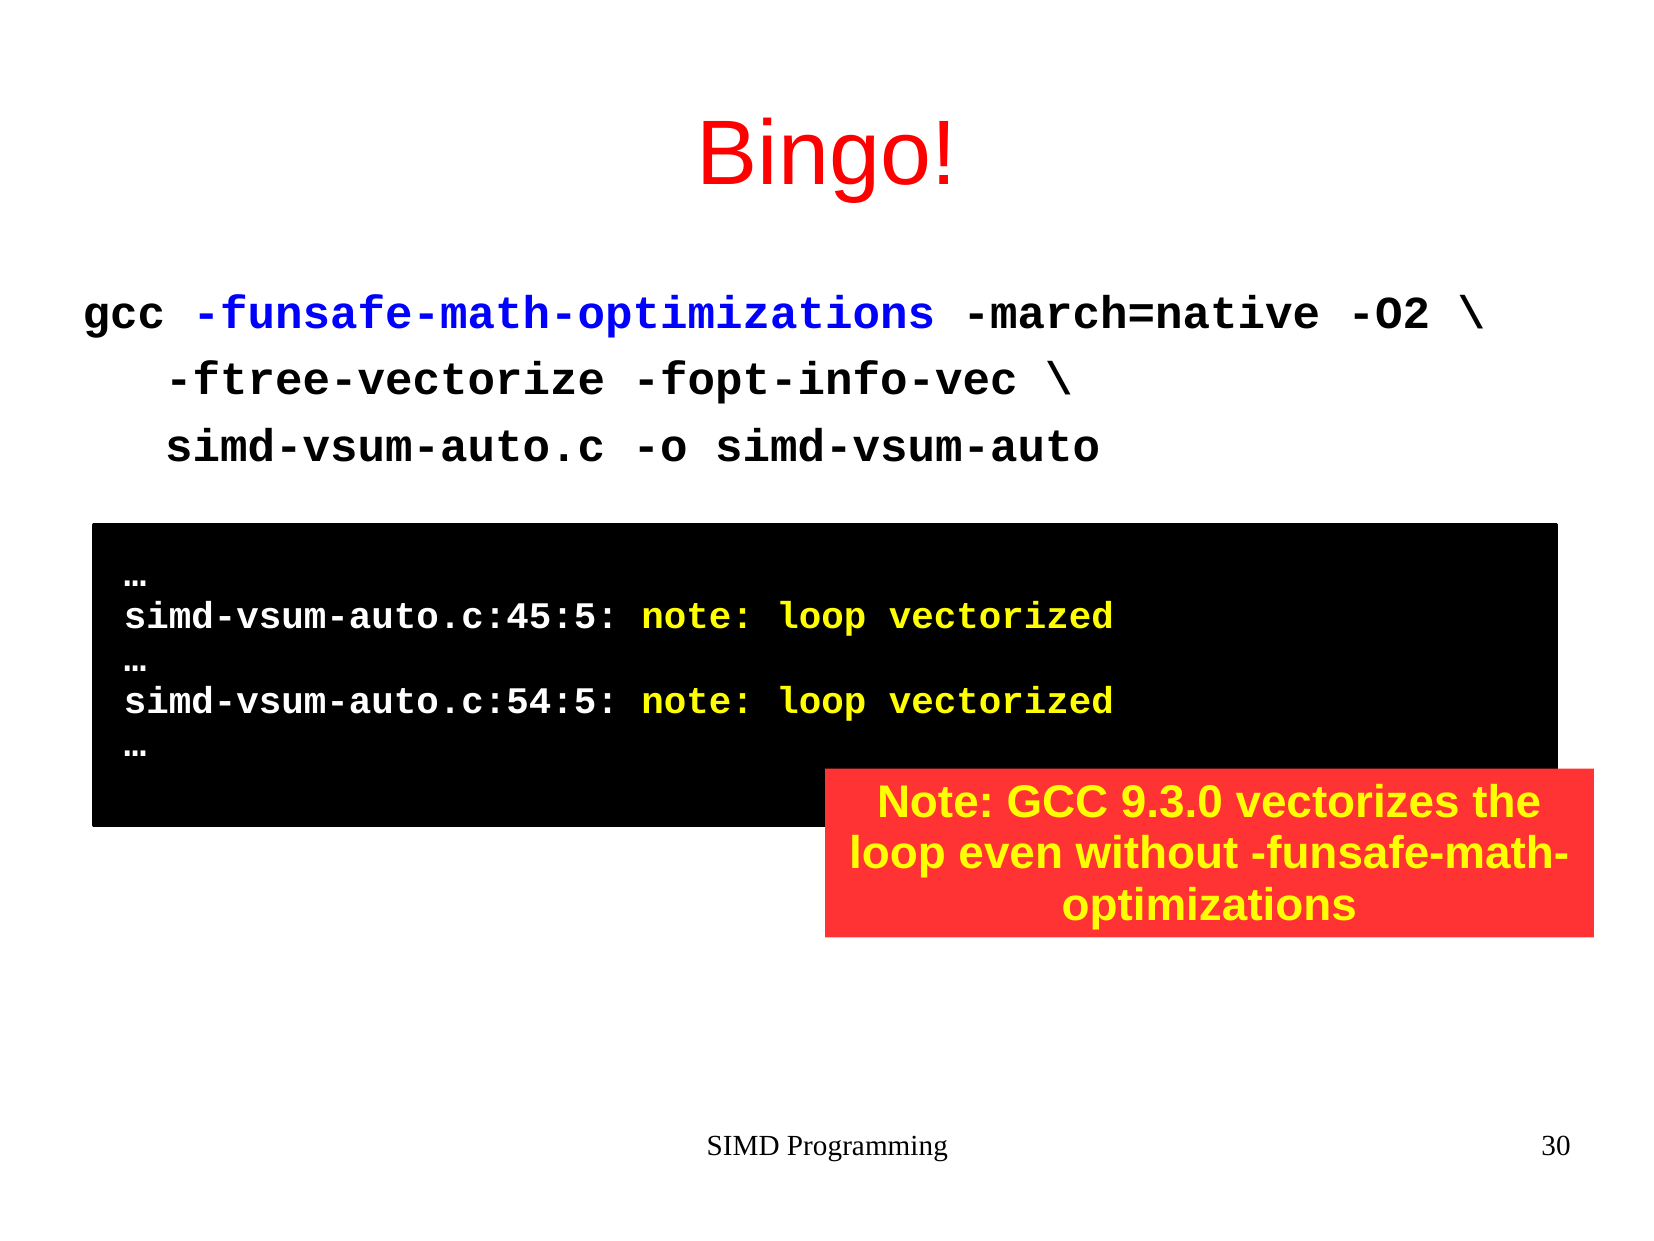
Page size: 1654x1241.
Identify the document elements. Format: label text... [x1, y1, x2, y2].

title Bingo! [82, 49, 1571, 257]
list gcc -funsafe-math-optimizations -march=native -O2 \ -ftree-vectorize -fopt-info-vec \ simd-vsum-auto.c -o simd-vsum-auto [82, 290, 1571, 1109]
text_box Note: GCC 9.3.0 vectorizes the loop even without -funsafe-math-optimizations [825, 768, 1594, 938]
